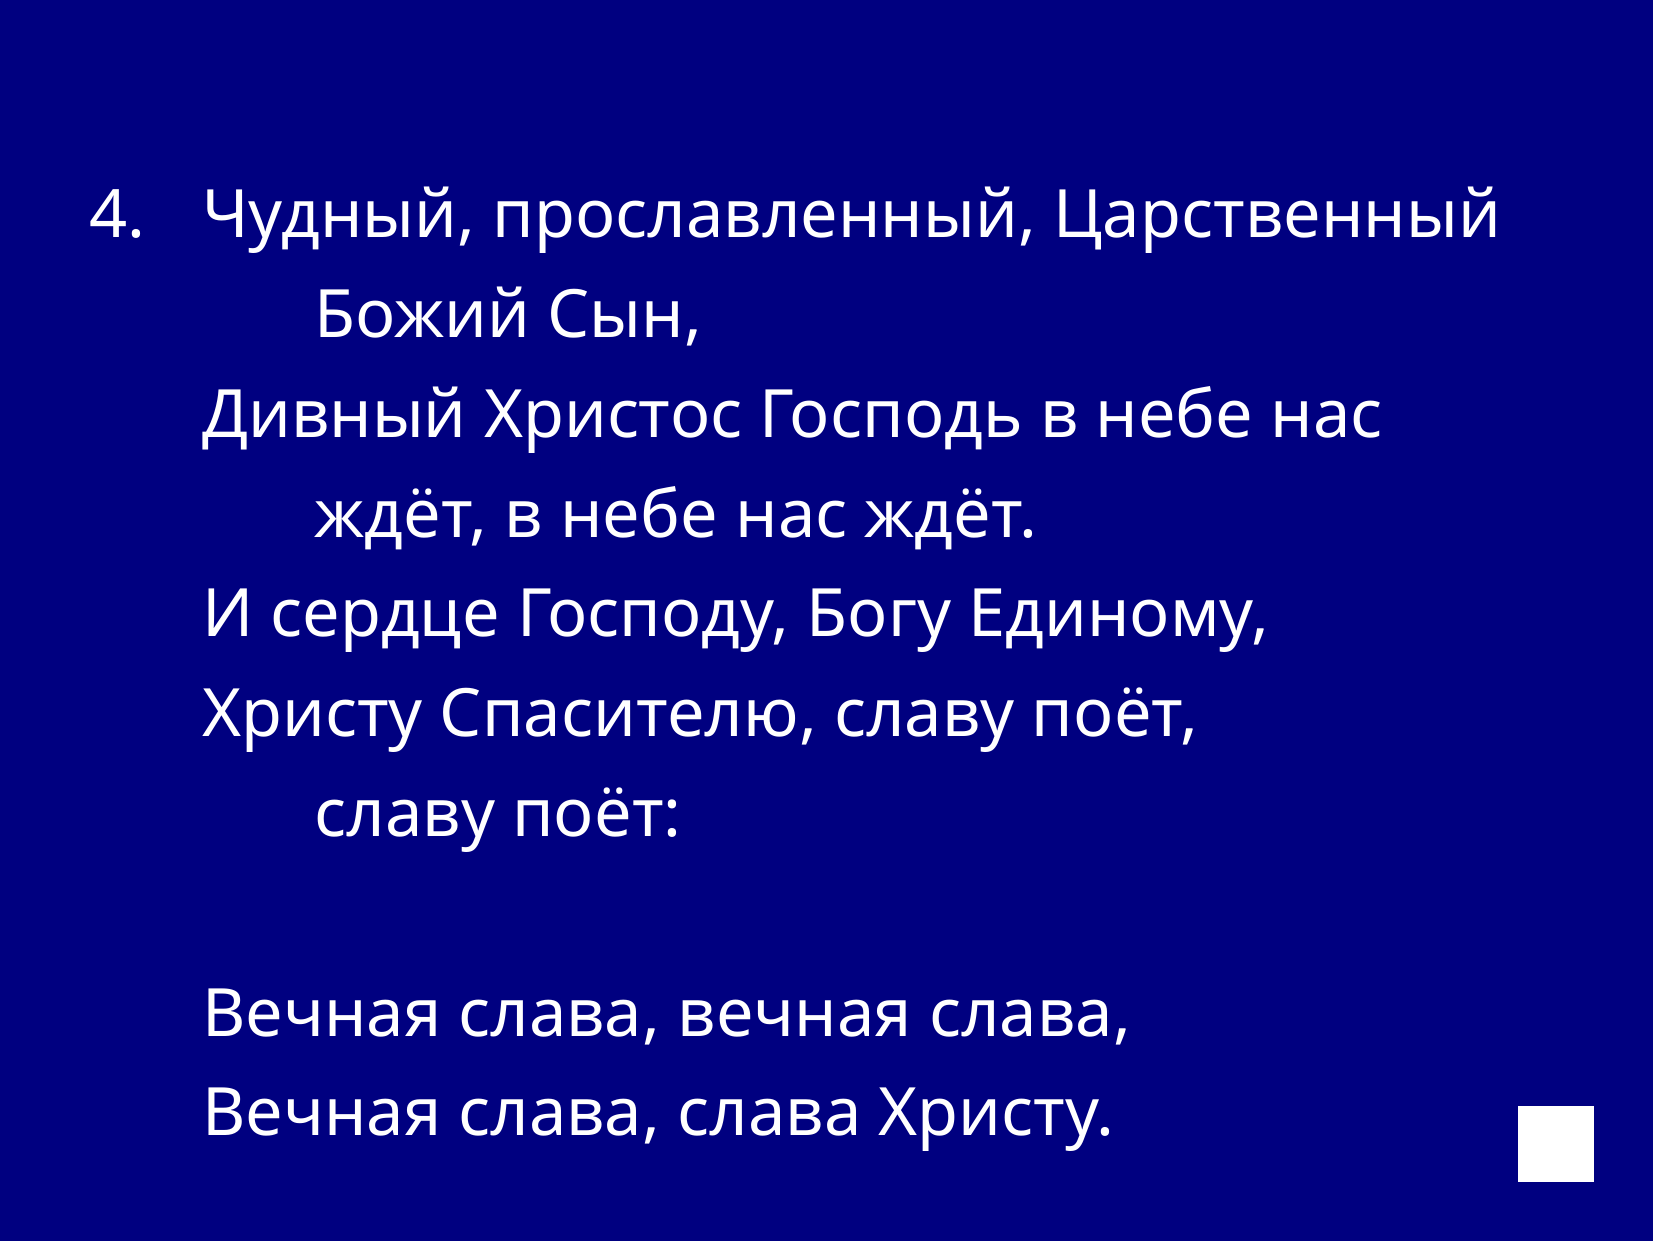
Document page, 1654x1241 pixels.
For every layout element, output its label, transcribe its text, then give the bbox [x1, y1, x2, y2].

text_box 4. Чудный, прославленный, Царственный Божий Сын, Дивный Христос Господь в небе нас ждёт, в небе нас ждёт. И сердце Господу, Богу Единому, Христу Спасителю, славу поёт, славу поёт: Вечная слава, вечная слава, Вечная слава, слава Христу. [75, 150, 1653, 1163]
text_box [1518, 1163, 1594, 1182]
